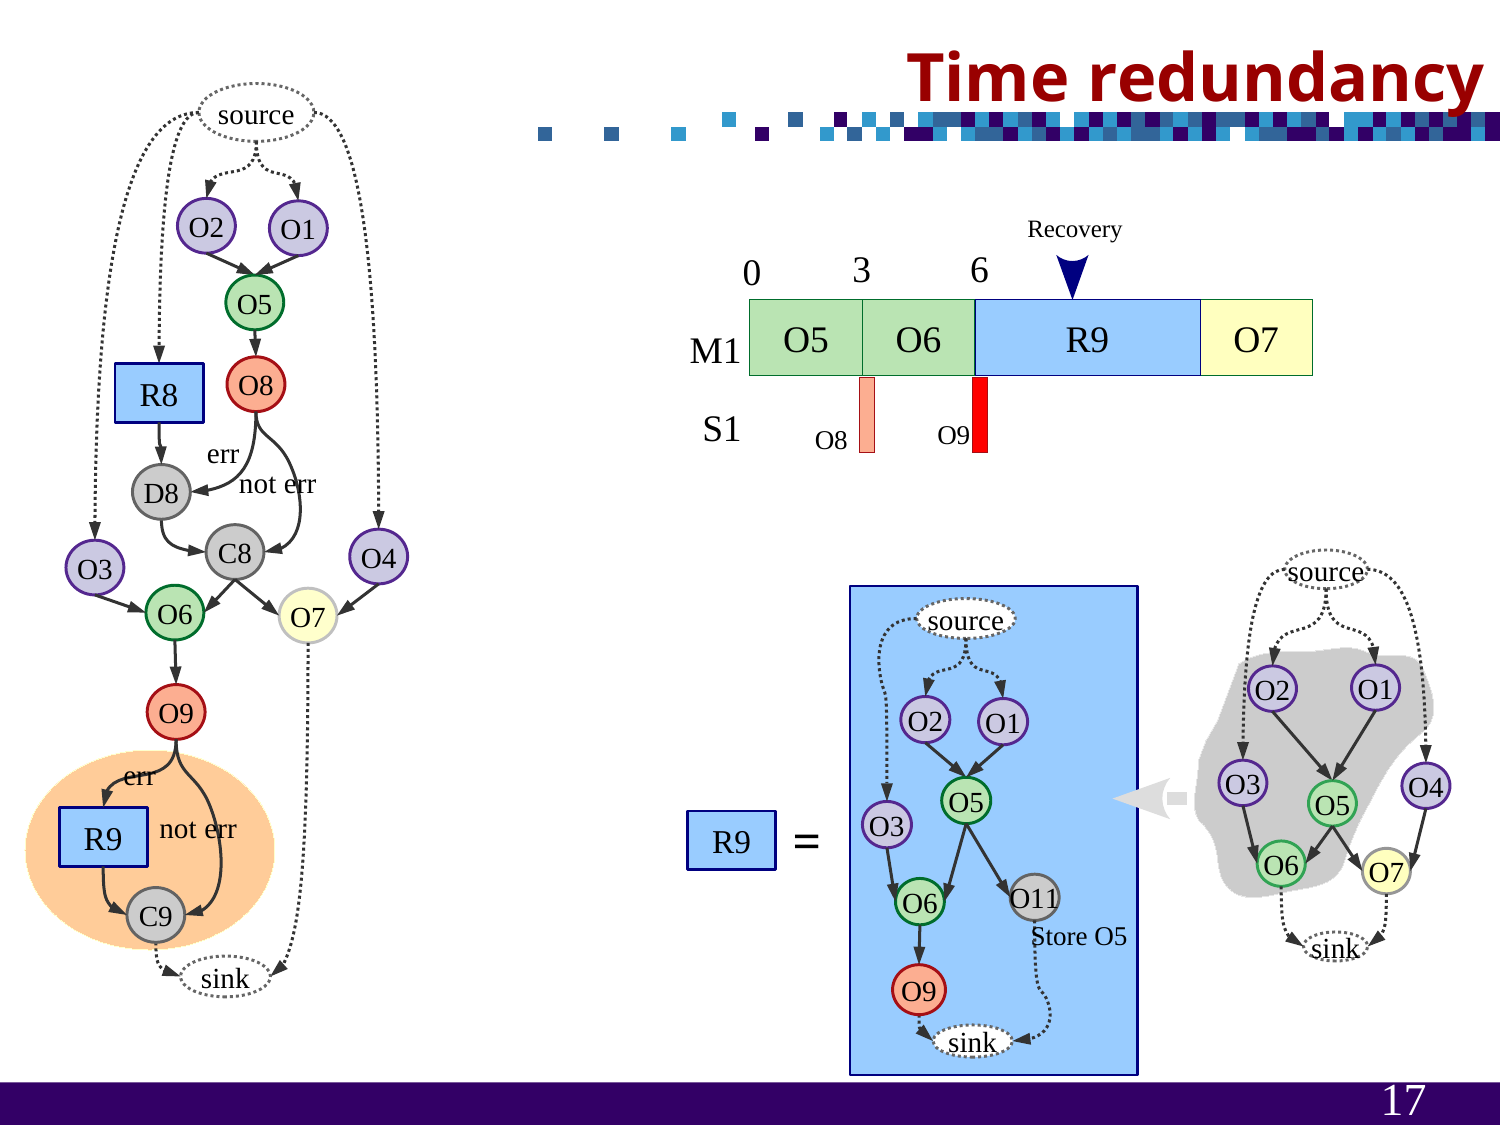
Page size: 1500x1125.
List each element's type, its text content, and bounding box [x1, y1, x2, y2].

text_box Store O5 [1015, 911, 1143, 959]
text_box sink [180, 956, 271, 997]
text_box O11 [1013, 890, 1026, 907]
text_box R9 [975, 299, 1201, 376]
text_box O9 [922, 409, 998, 458]
text_box O7 [279, 588, 337, 643]
text_box source [916, 598, 1016, 639]
text_box O3 [1218, 760, 1267, 806]
text_box source [199, 83, 314, 142]
text_box = [777, 801, 828, 902]
text_box M1 [674, 318, 788, 379]
text_box R8 [114, 363, 204, 423]
text_box O8 [799, 415, 875, 463]
text_box O11 [1010, 874, 1060, 912]
text_box [24, 750, 275, 951]
text_box O4 [349, 529, 408, 584]
text_box O2 [1248, 665, 1297, 712]
text_box O5 [225, 275, 284, 330]
text_box O5 [941, 777, 991, 824]
text_box O2 [177, 198, 236, 254]
text_box [105, 757, 217, 914]
text_box [849, 586, 1138, 1075]
text_box C8 [206, 524, 264, 580]
text_box O6 [145, 585, 204, 640]
text_box O9 [892, 964, 946, 1015]
text_box O1 [978, 698, 1028, 745]
text_box R9 [687, 811, 776, 870]
text_box O6 [895, 878, 945, 925]
text_box O9 [147, 684, 206, 740]
text_box sink [1303, 931, 1368, 962]
text_box S1 [687, 396, 800, 457]
text_box [859, 377, 875, 453]
text_box O4 [1401, 763, 1450, 809]
text_box O2 [900, 696, 950, 743]
text_box O6 [862, 299, 975, 376]
title Time redundancy [0, 24, 1500, 125]
text_box O3 [65, 540, 124, 595]
text_box D8 [132, 464, 191, 520]
text_box 0 [727, 240, 788, 300]
text_box [972, 377, 988, 409]
text_box O8 [227, 356, 285, 412]
text_box O6 [1257, 840, 1306, 887]
text_box O7 [1201, 299, 1313, 376]
text_box O1 [269, 200, 328, 256]
text_box O7 [1362, 848, 1411, 894]
text_box C9 [126, 887, 185, 943]
text_box R9 [59, 807, 148, 867]
text_box source [1284, 549, 1368, 589]
text_box [1194, 652, 1348, 898]
text_box O1 [1351, 664, 1400, 711]
text_box [1274, 647, 1374, 778]
text_box [1335, 655, 1434, 848]
text_box O3 [862, 801, 912, 848]
text_box O5 [749, 299, 862, 376]
text_box 3 [837, 237, 913, 298]
text_box 6 [955, 237, 1031, 298]
text_box Recovery [1012, 205, 1163, 250]
text_box O5 [1308, 780, 1357, 826]
text_box sink [933, 1024, 1013, 1058]
